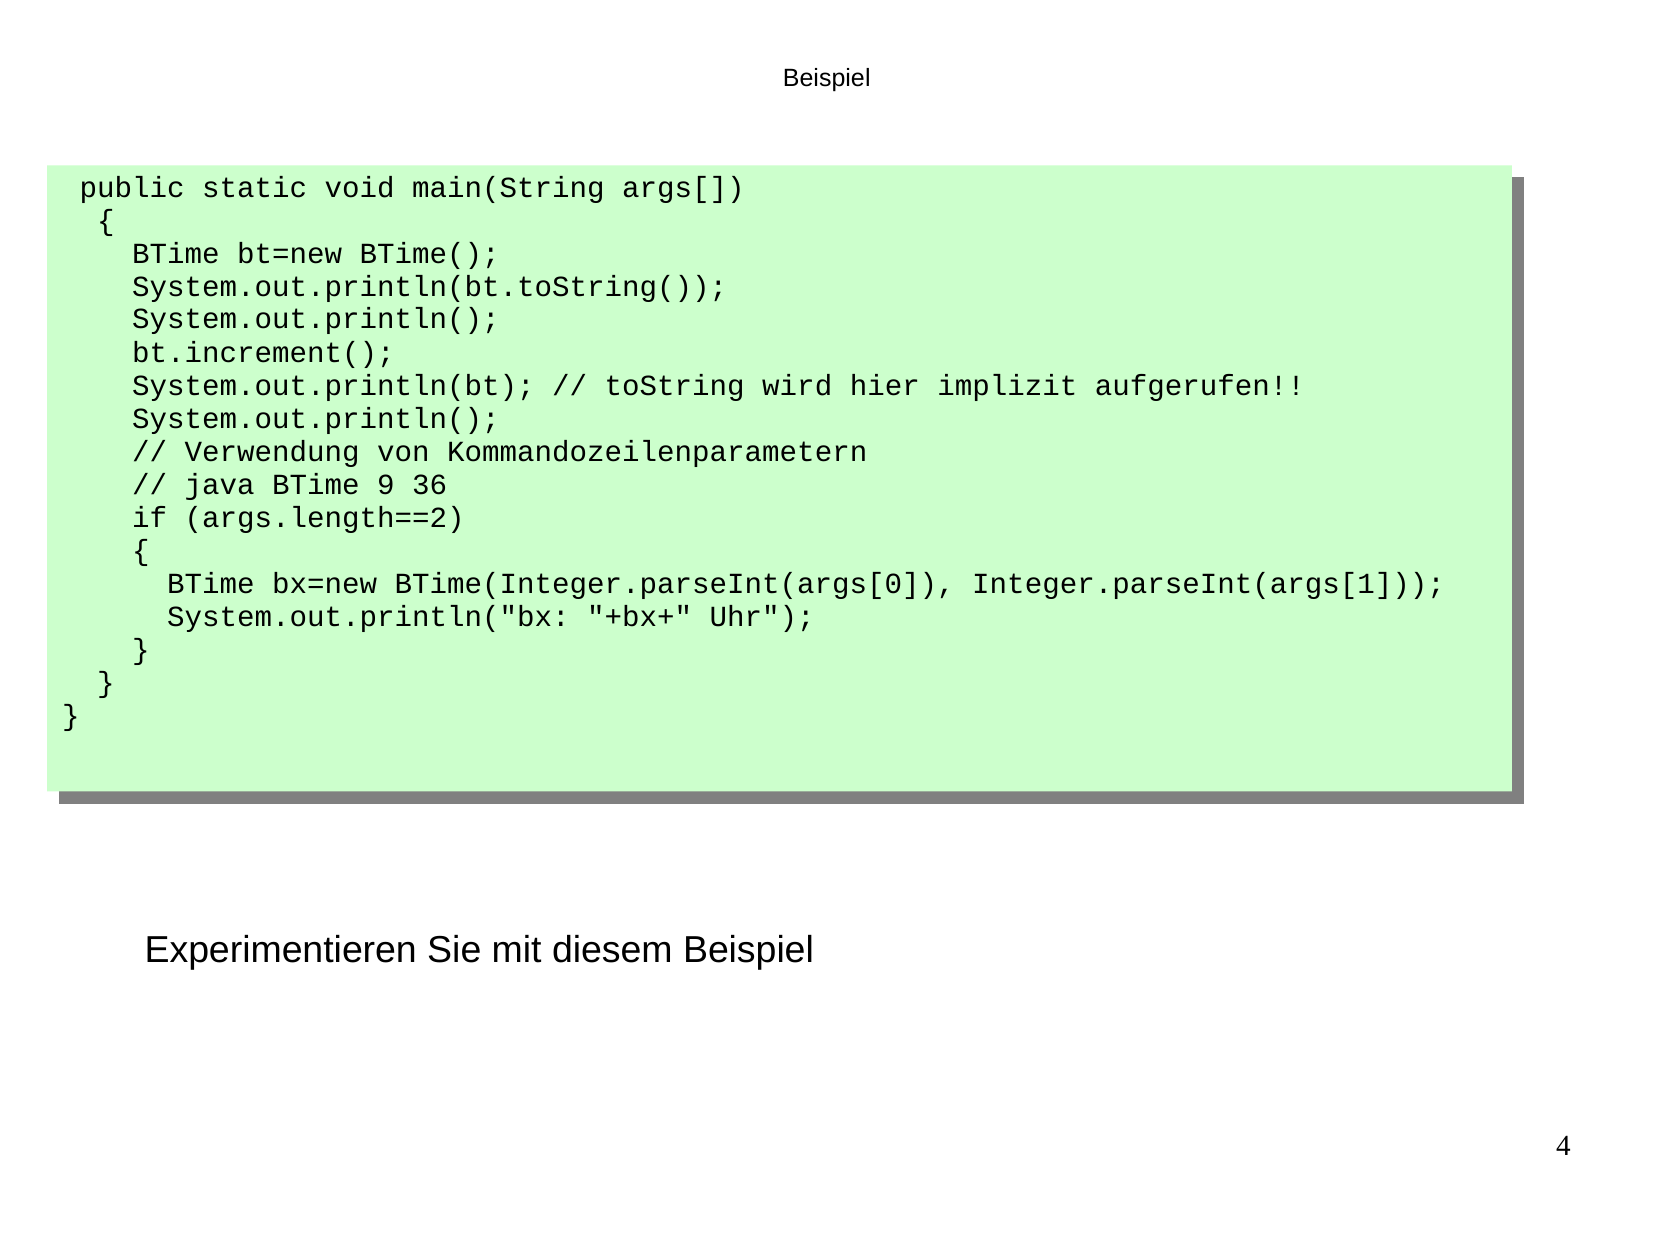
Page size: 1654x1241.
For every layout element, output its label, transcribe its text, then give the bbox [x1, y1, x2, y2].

title Beispiel [82, 49, 1571, 107]
text_box public static void main(String args[]) { BTime bt=new BTime(); System.out.println(bt.toString()); System.out.println(); bt.increment(); System.out.println(bt); // toString wird hier implizit aufgerufen!! System.out.println(); // Verwendung von Kommandozeilenparametern // java BTime 9 36 if (args.length==2) { BTime bx=new BTime(Integer.parseInt(args[0]), Integer.parseInt(args[1])); System.out.println("bx: "+bx+" Uhr"); } } } [47, 165, 1512, 792]
text_box Experimentieren Sie mit diesem Beispiel [129, 921, 1276, 979]
